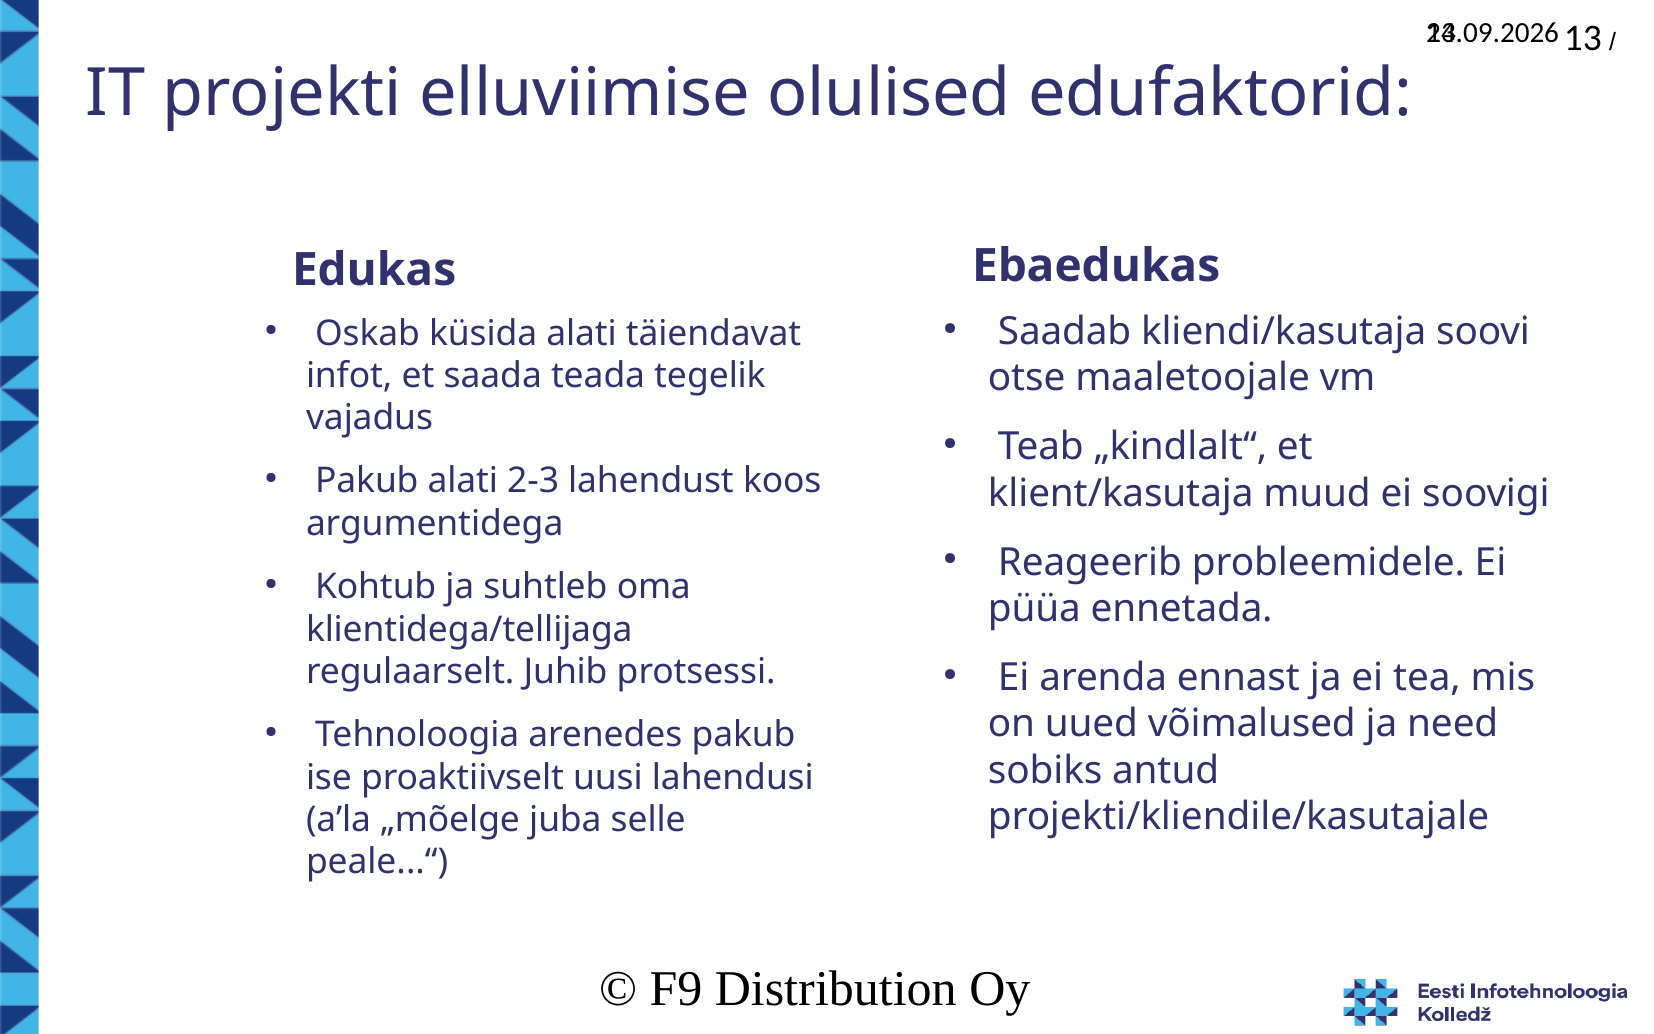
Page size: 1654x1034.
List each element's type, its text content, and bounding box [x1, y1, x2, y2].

list Edukas [277, 205, 892, 302]
footer © F9 Distribution Oy [584, 957, 1108, 1013]
slide_number <number> [1411, 5, 1648, 49]
list Oskab küsida alati täiendavat infot, et saada teada tegelik vajadus Pakub alati 2-3 lahendust koos argumentidega Kohtub ja suhtleb oma klientidega/tellijaga regulaarselt. Juhib protsessi. Tehnoloogia arenedes pakub ise proaktiivselt uusi lahendusi (a’la „mõelge juba selle peale...“) [236, 302, 851, 898]
list Saadab kliendi/kasutaja soovi otse maaletoojale vm Teab „kindlalt“, et klient/kasutaja muud ei soovigi Reageerib probleemidele. Ei püüa ennetada. Ei arenda ennast ja ei tea, mis on uued võimalused ja need sobiks antud projekti/kliendile/kasutajale [913, 298, 1571, 894]
list Ebaedukas [957, 202, 1571, 298]
title IT projekti elluviimise olulised edufaktorid: [70, 41, 1630, 130]
